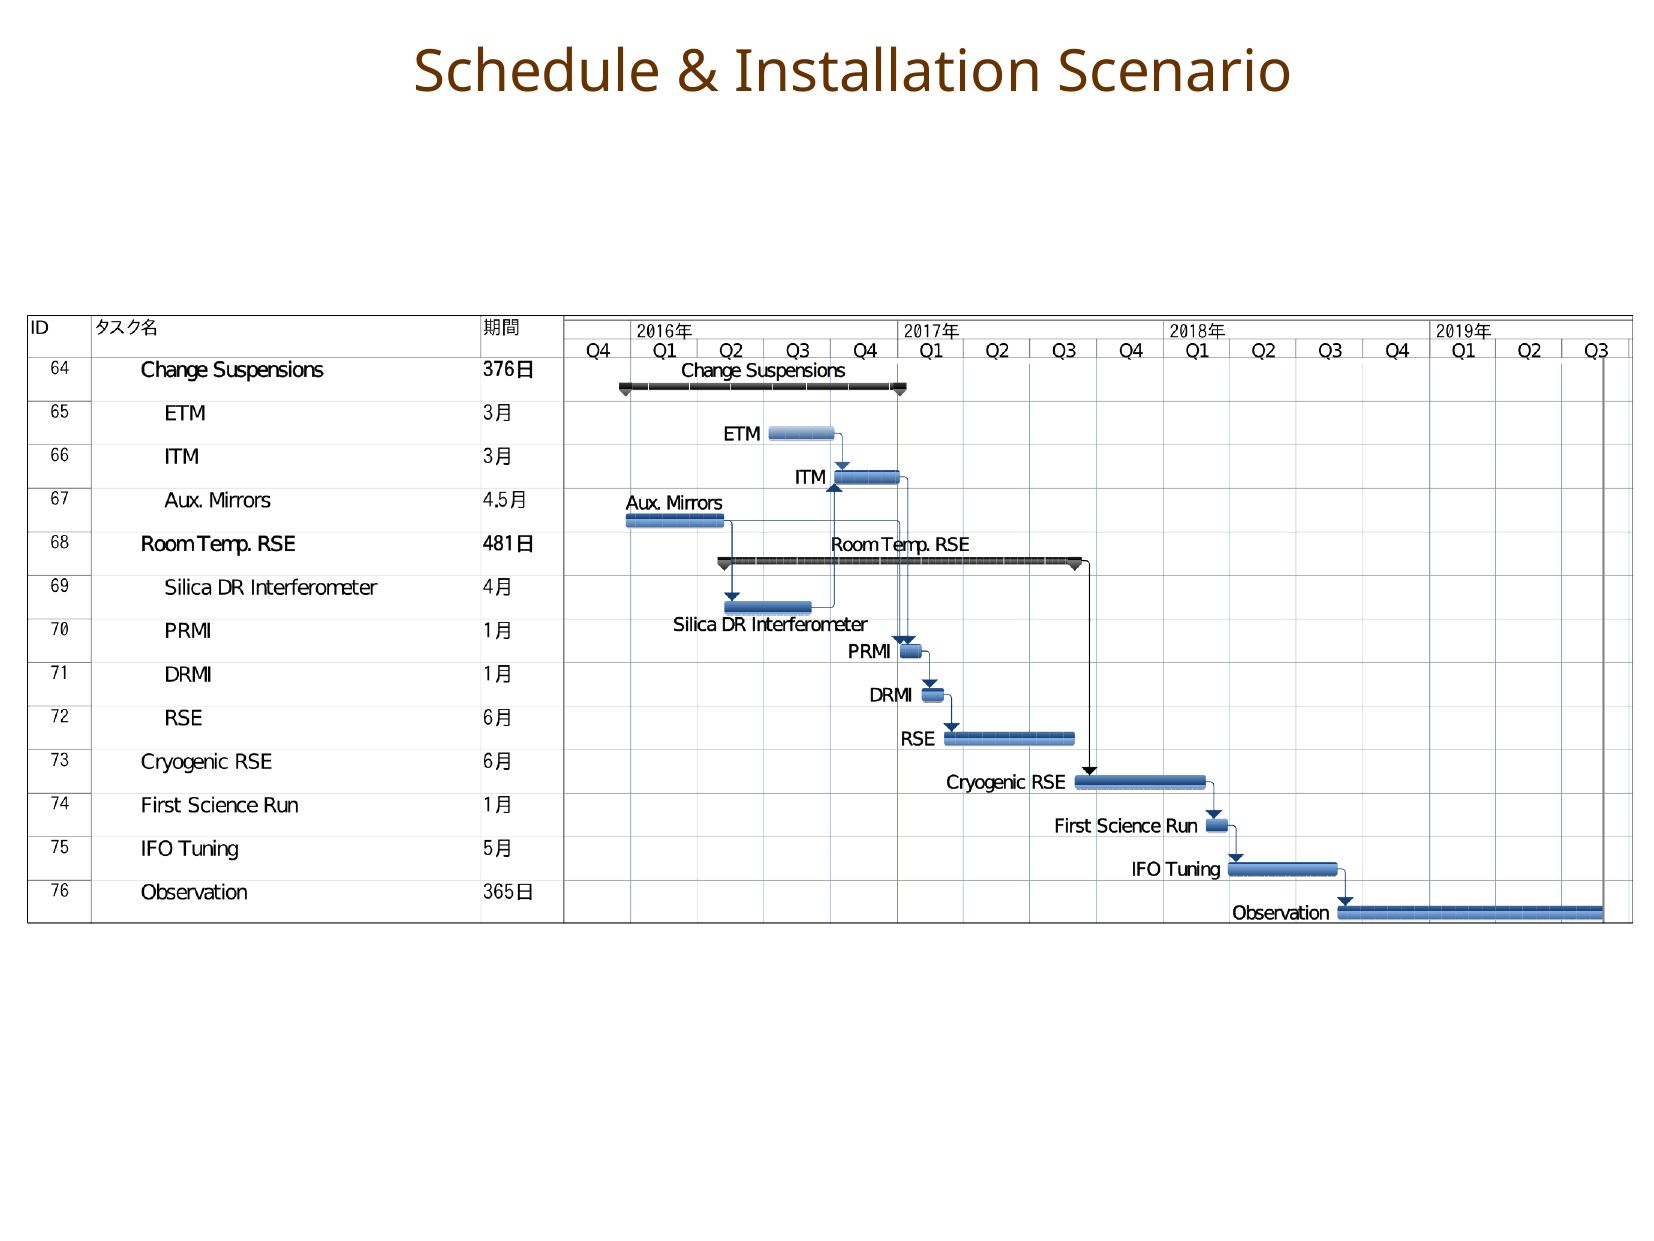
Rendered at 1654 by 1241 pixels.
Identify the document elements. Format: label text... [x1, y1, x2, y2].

text_box Schedule & Installation Scenario [398, 21, 1256, 107]
picture [27, 315, 1633, 924]
